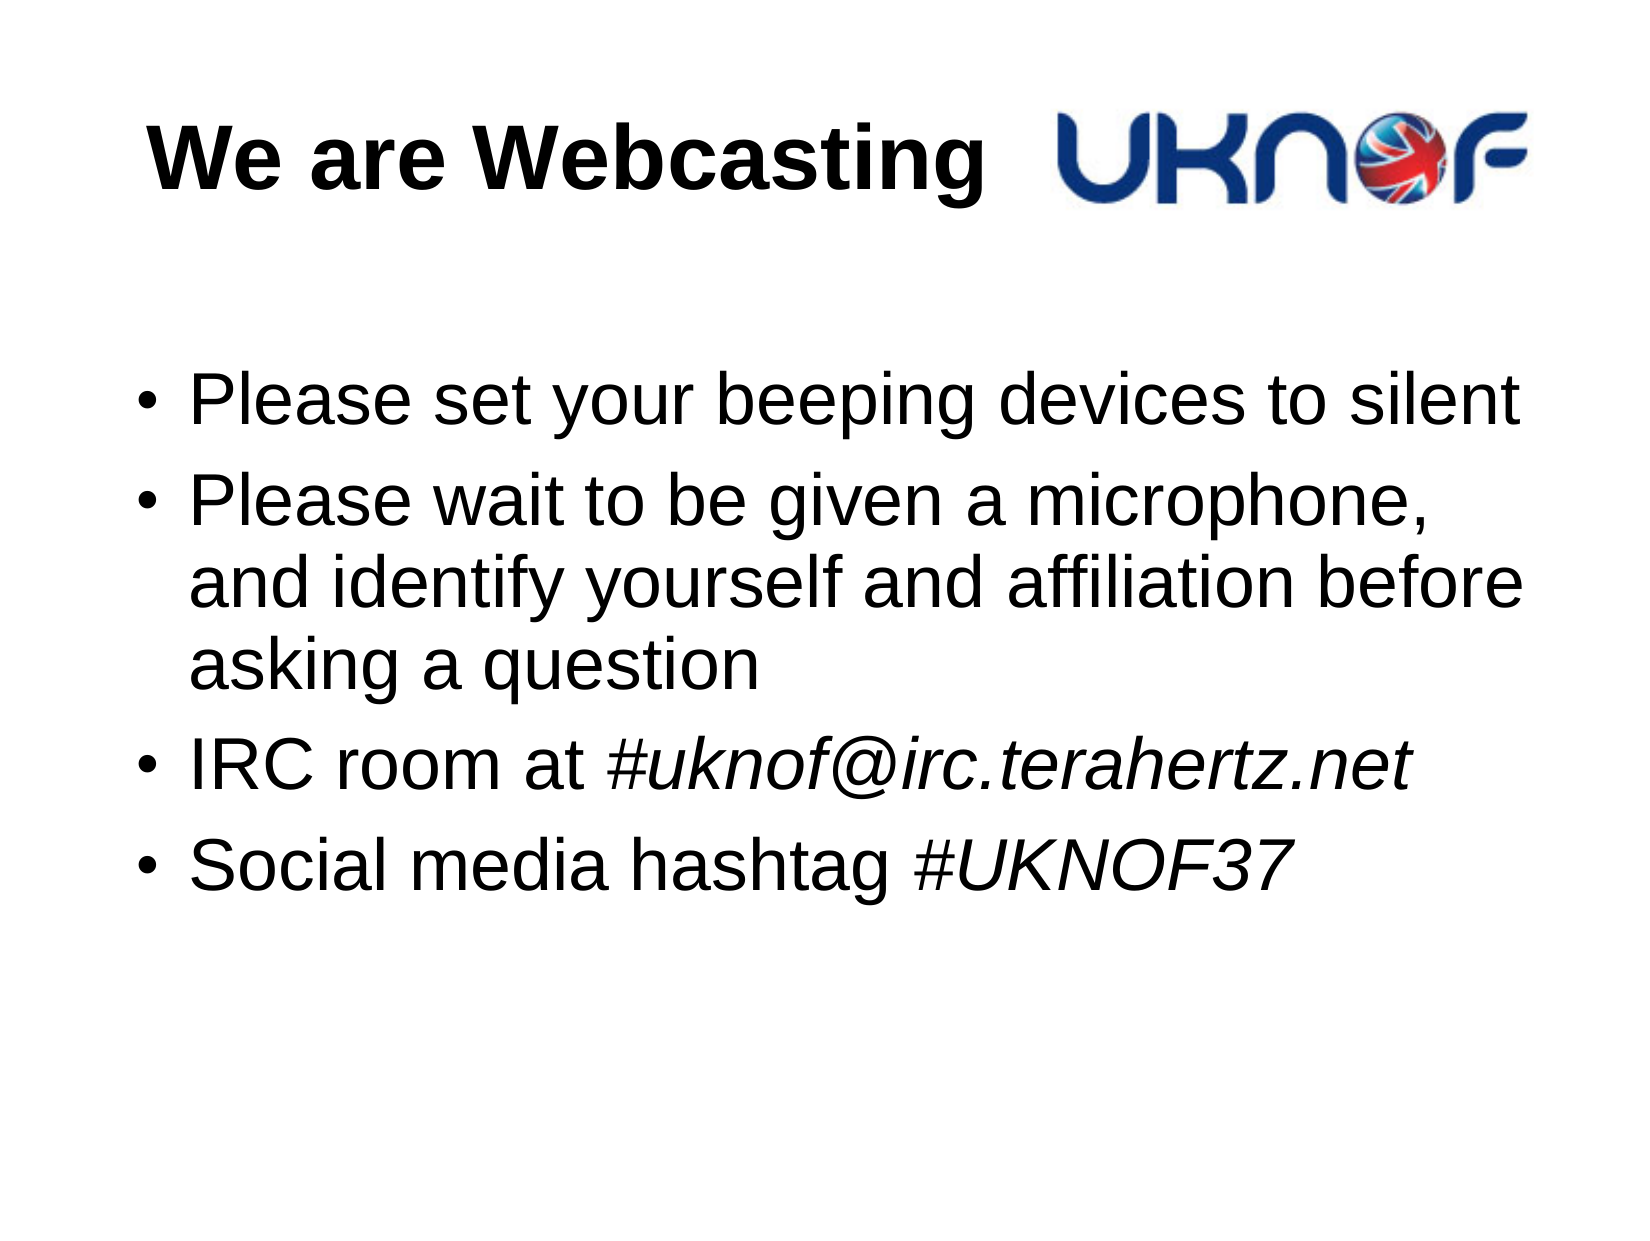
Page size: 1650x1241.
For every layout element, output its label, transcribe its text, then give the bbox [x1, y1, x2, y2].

picture [1050, 93, 1536, 225]
title We are Webcasting [123, 37, 1013, 279]
list Please set your beeping devices to silent Please wait to be given a microphone, and identify yourself and affiliation before asking a question IRC room at #uknof@irc.terahertz.net Social media hashtag #UKNOF37 [75, 358, 1576, 1078]
